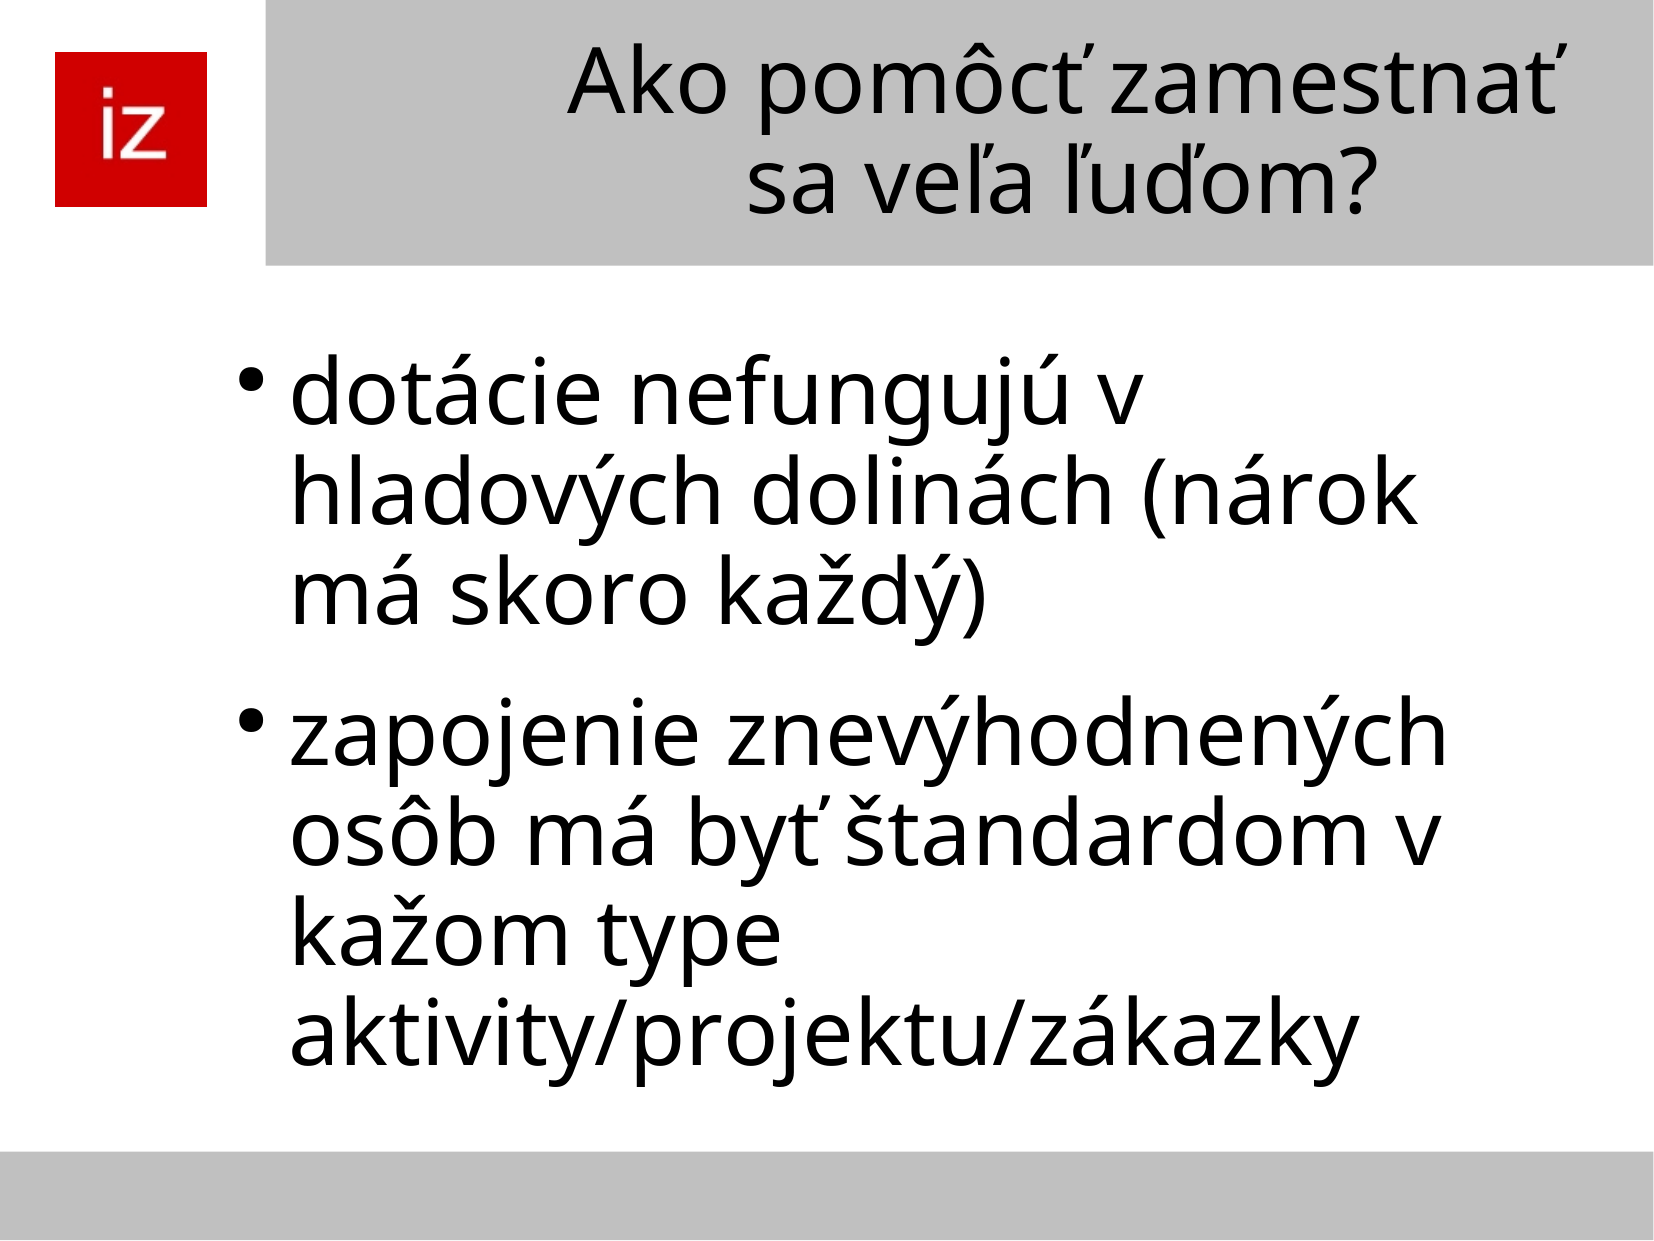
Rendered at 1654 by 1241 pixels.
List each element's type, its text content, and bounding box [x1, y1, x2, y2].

list dotácie nefungujú v hladových dolinách (nárok má skoro každý) zapojenie znevýhodnených osôb má byť štandardom v kažom type aktivity/projektu/zákazky [121, 344, 1533, 1126]
picture [55, 52, 207, 207]
title Ako pomôcť zamestnať sa veľa ľuďom? [561, 29, 1565, 237]
